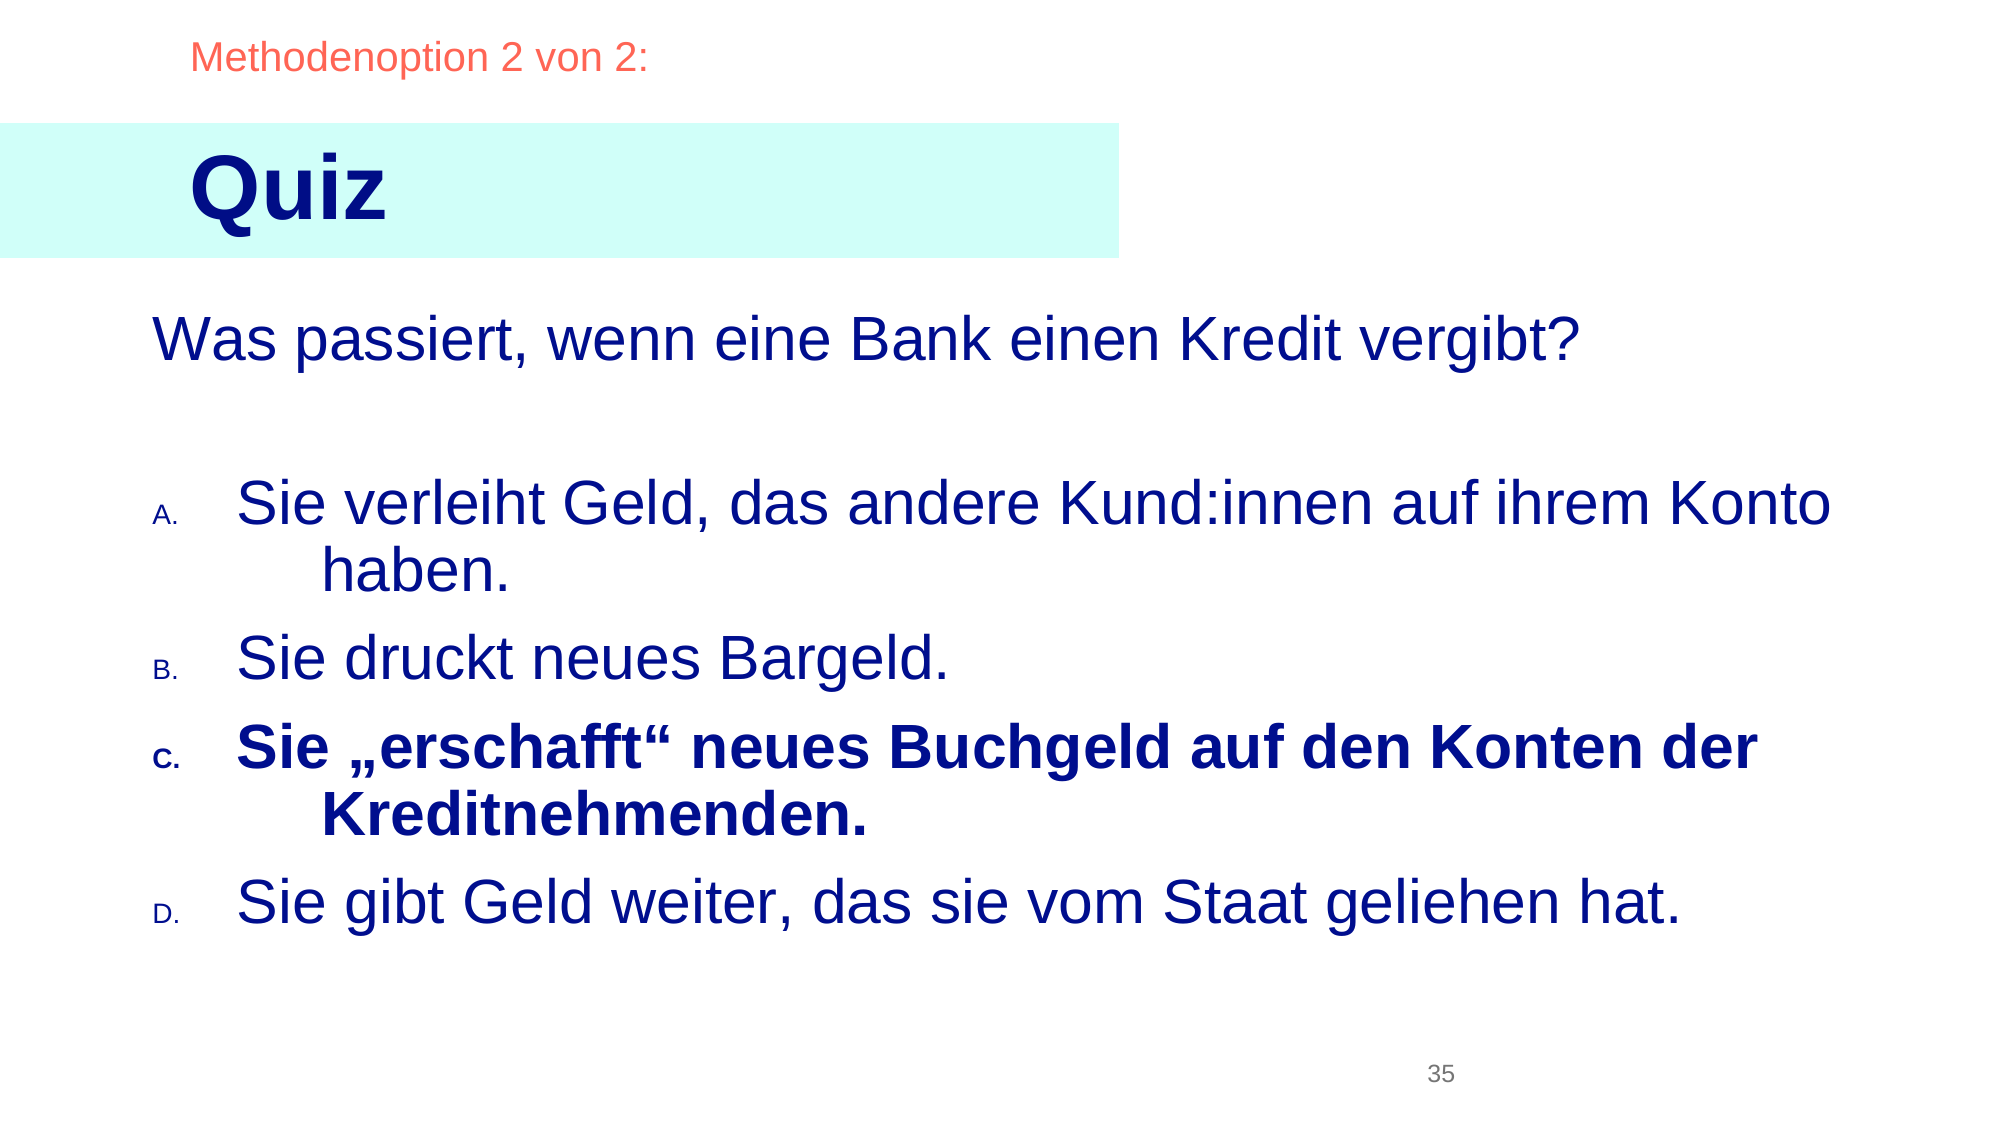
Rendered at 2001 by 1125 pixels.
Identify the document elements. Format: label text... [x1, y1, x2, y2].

list Methodenoption 2 von 2: [137, 27, 1119, 107]
list Was passiert, wenn eine Bank einen Kredit vergibt? Sie verleiht Geld, das andere Kund:innen auf ihrem Konto haben. Sie druckt neues Bargeld. Sie „erschafft“ neues Buchgeld auf den Konten der Kreditnehmenden. Sie gibt Geld weiter, das sie vom Staat geliehen hat. [137, 299, 1863, 1014]
list Quiz [137, 129, 1093, 258]
